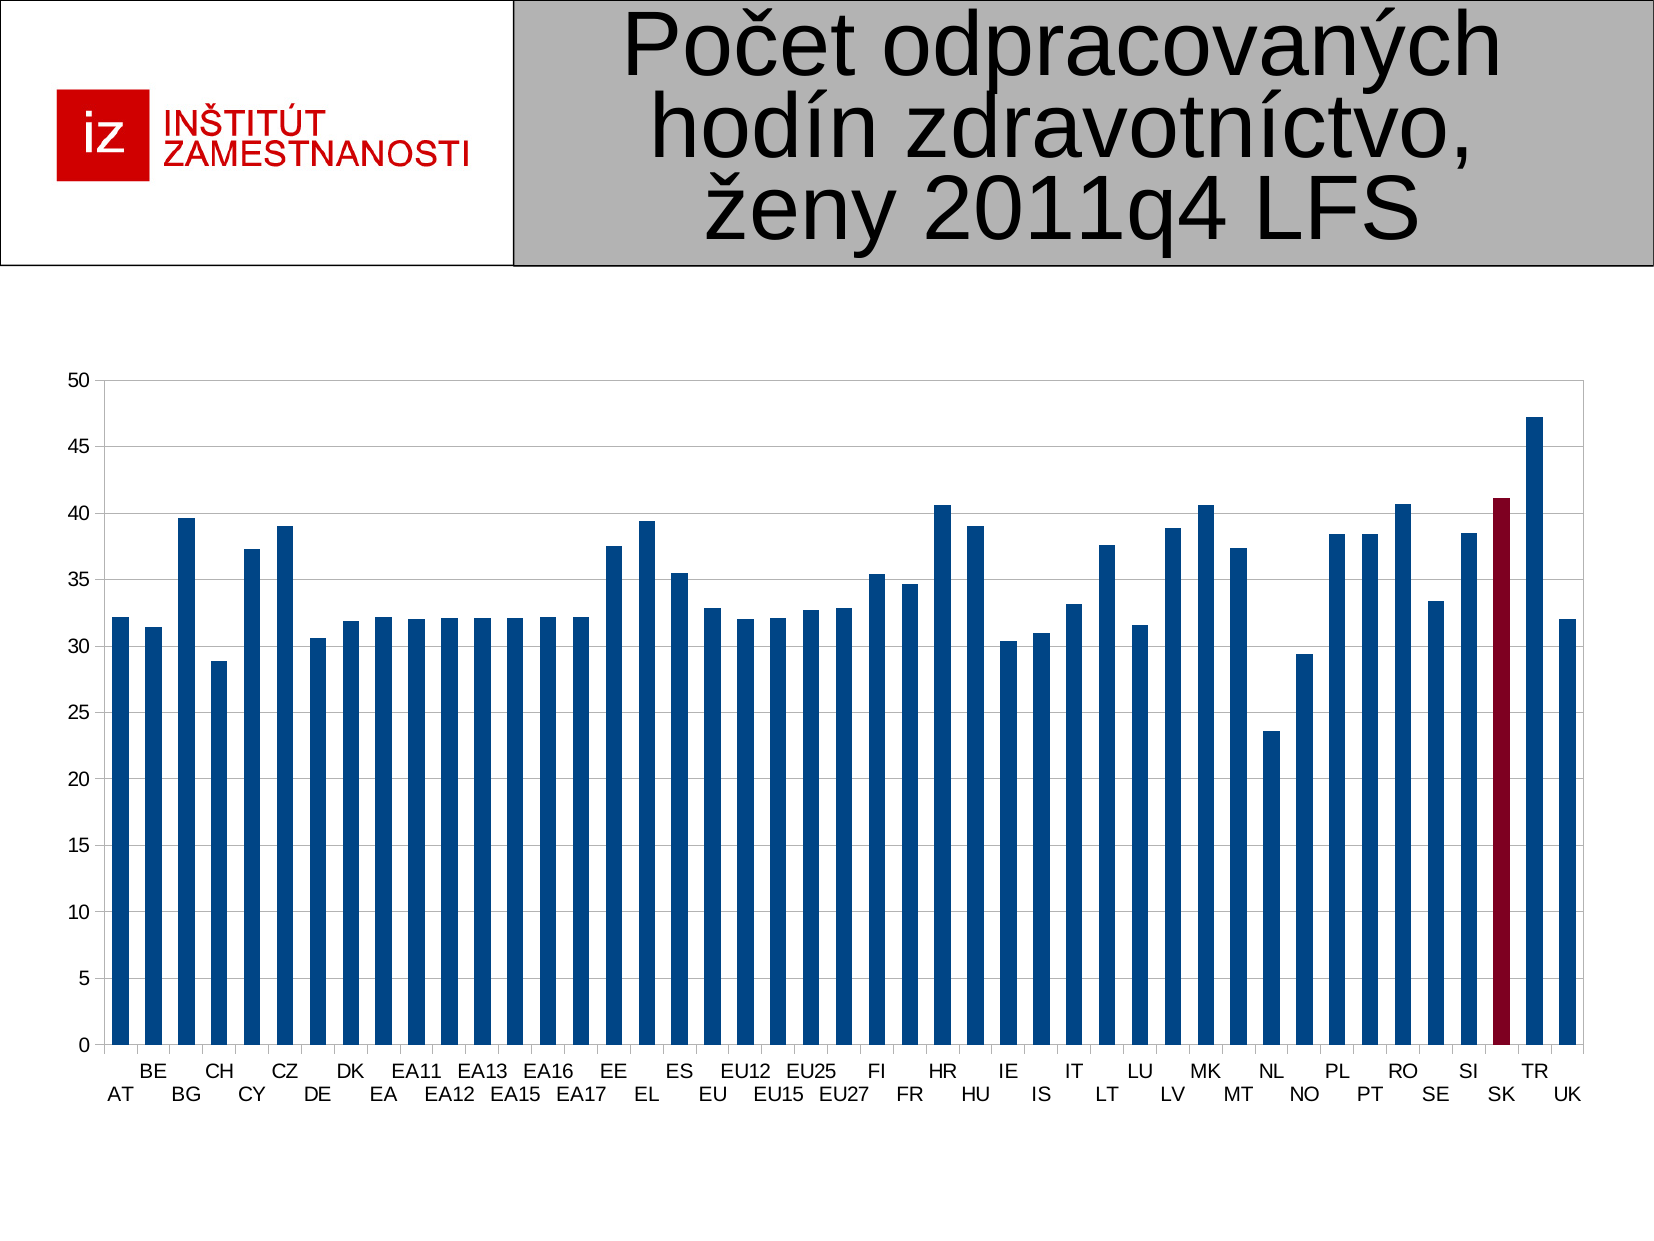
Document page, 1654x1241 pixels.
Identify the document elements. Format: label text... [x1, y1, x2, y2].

title Počet odpracovaných hodín zdravotníctvo, ženy 2011q4 LFS [561, 0, 1565, 267]
chart [35, 353, 1616, 1123]
picture [5, 8, 512, 257]
